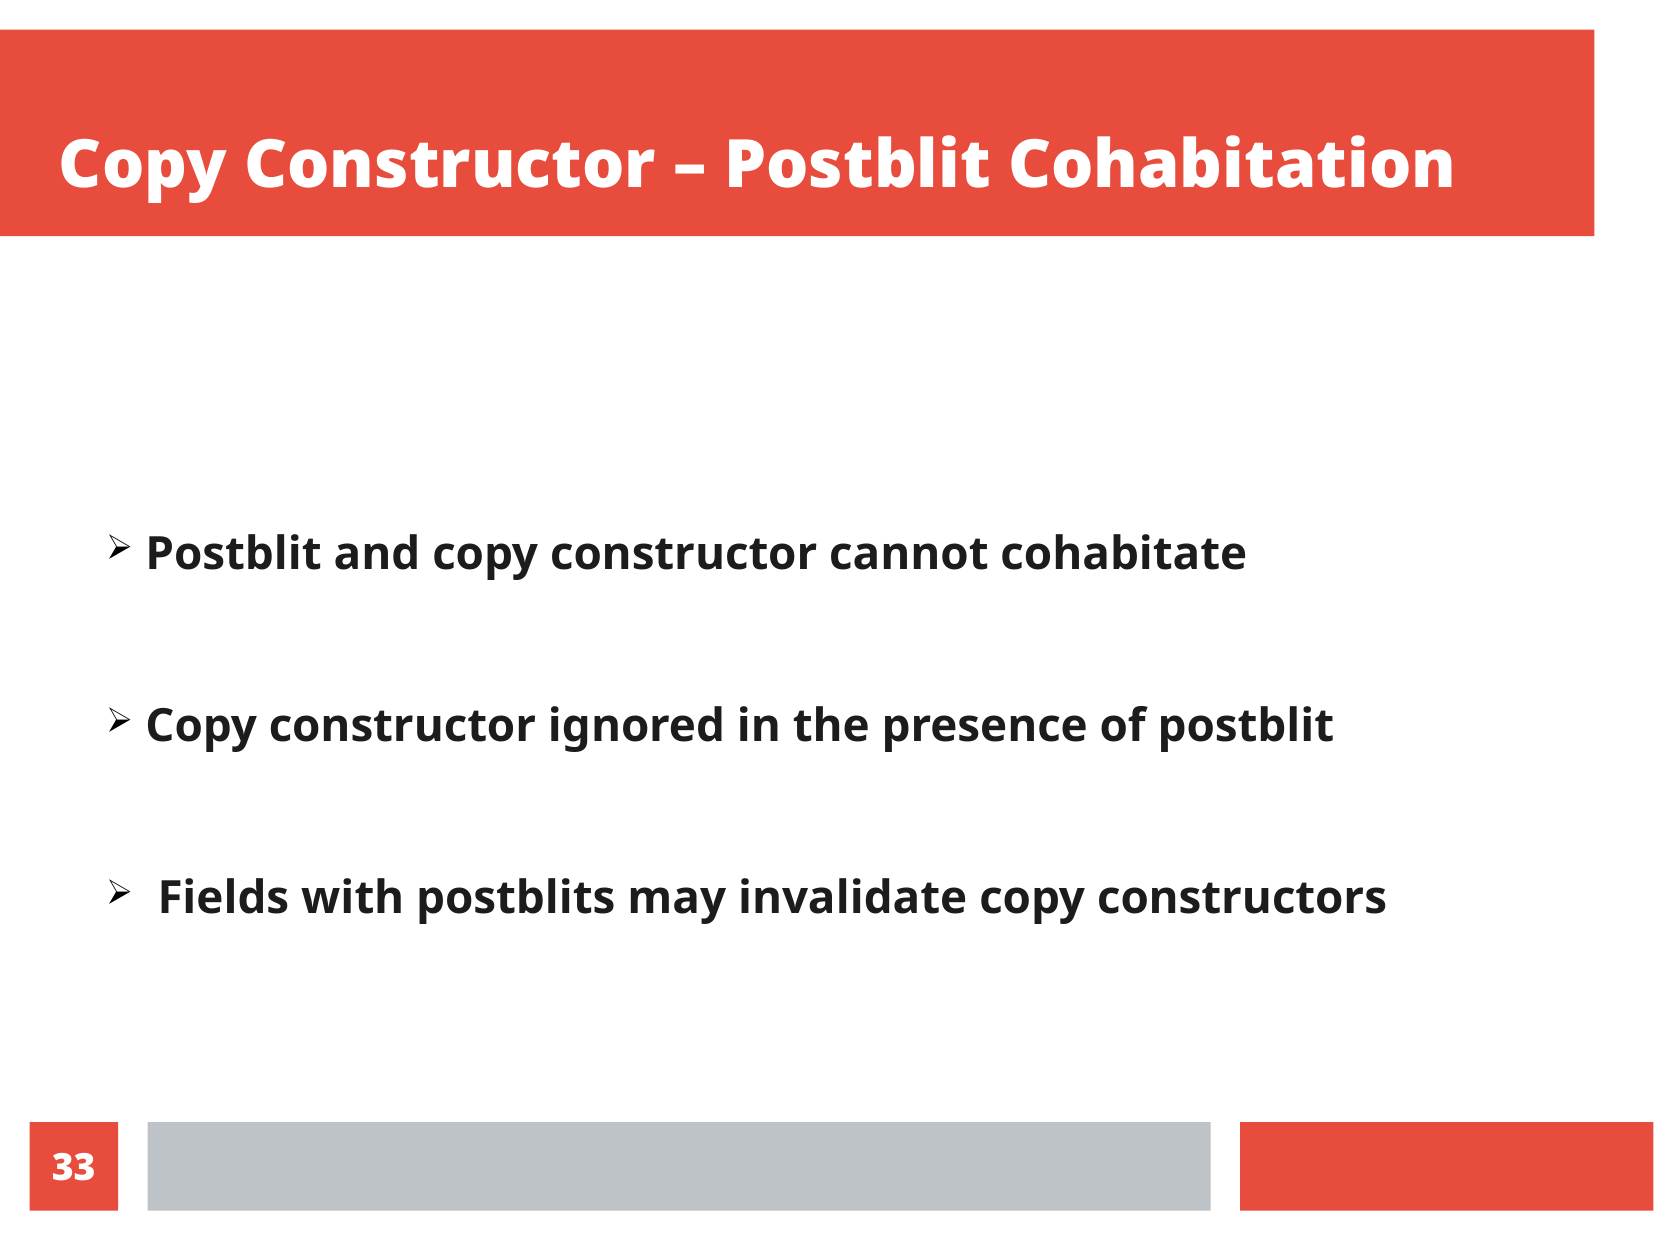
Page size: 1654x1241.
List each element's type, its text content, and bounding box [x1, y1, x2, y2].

title Copy Constructor – Postblit Cohabitation [59, 59, 1595, 207]
list Postblit and copy constructor cannot cohabitate Copy constructor ignored in the presence of postblit Fields with postblits may invalidate copy constructors [59, 324, 1565, 1093]
